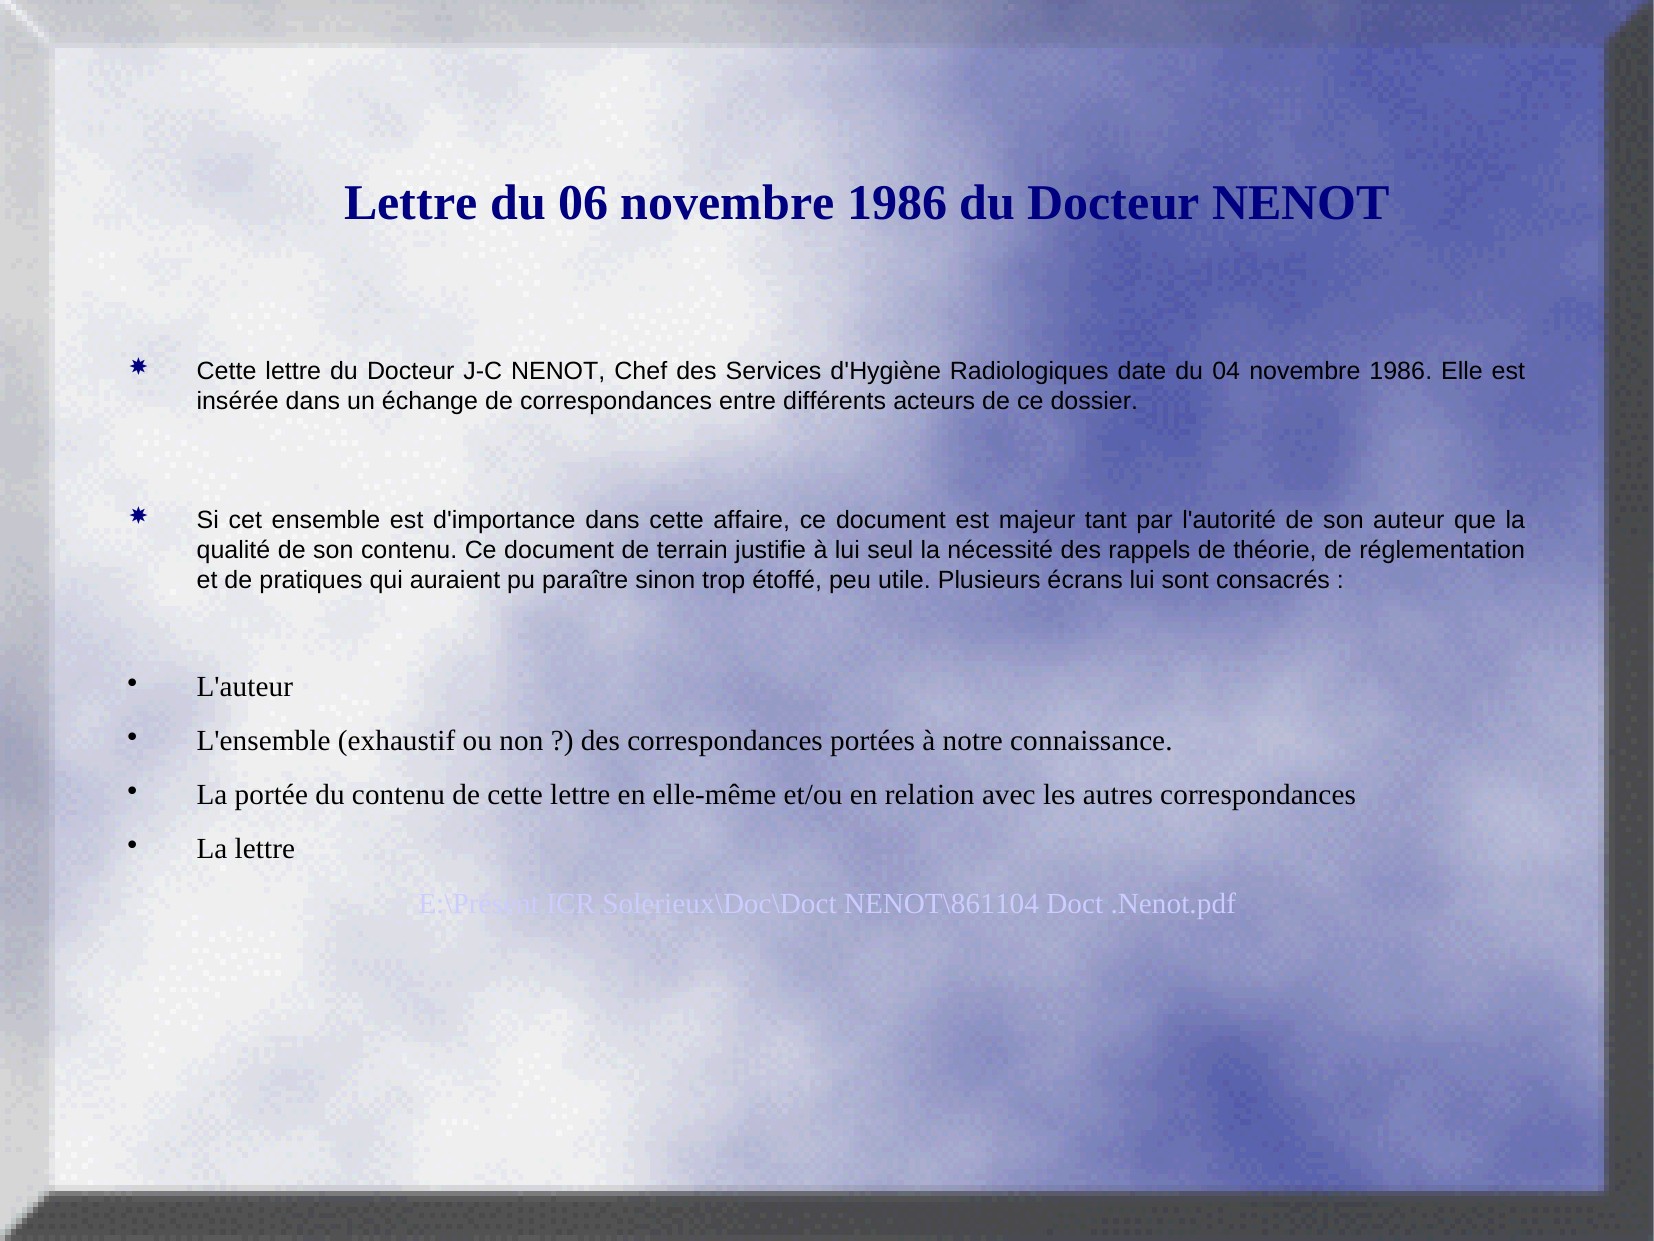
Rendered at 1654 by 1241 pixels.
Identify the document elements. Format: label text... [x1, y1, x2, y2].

list Cette lettre du Docteur J-C NENOT, Chef des Services d'Hygiène Radiologiques date du 04 novembre 1986. Elle est insérée dans un échange de correspondances entre différents acteurs de ce dossier. Si cet ensemble est d'importance dans cette affaire, ce document est majeur tant par l'autorité de son auteur que la qualité de son contenu. Ce document de terrain justifie à lui seul la nécessité des rappels de théorie, de réglementation et de pratiques qui auraient pu paraître sinon trop étoffé, peu utile. Plusieurs écrans lui sont consacrés : L'auteur L'ensemble (exhaustif ou non ?) des correspondances portées à notre connaissance. La portée du contenu de cette lettre en elle-même et/ou en relation avec les autres correspondances La lettre E:\Présent ICR Solerieux\Doc\Doct NENOT\861104 Doct .Nenot.pdf [121, 354, 1529, 1104]
picture [0, 0, 1654, 1241]
title Lettre du 06 novembre 1986 du Docteur NENOT [199, 118, 1536, 296]
